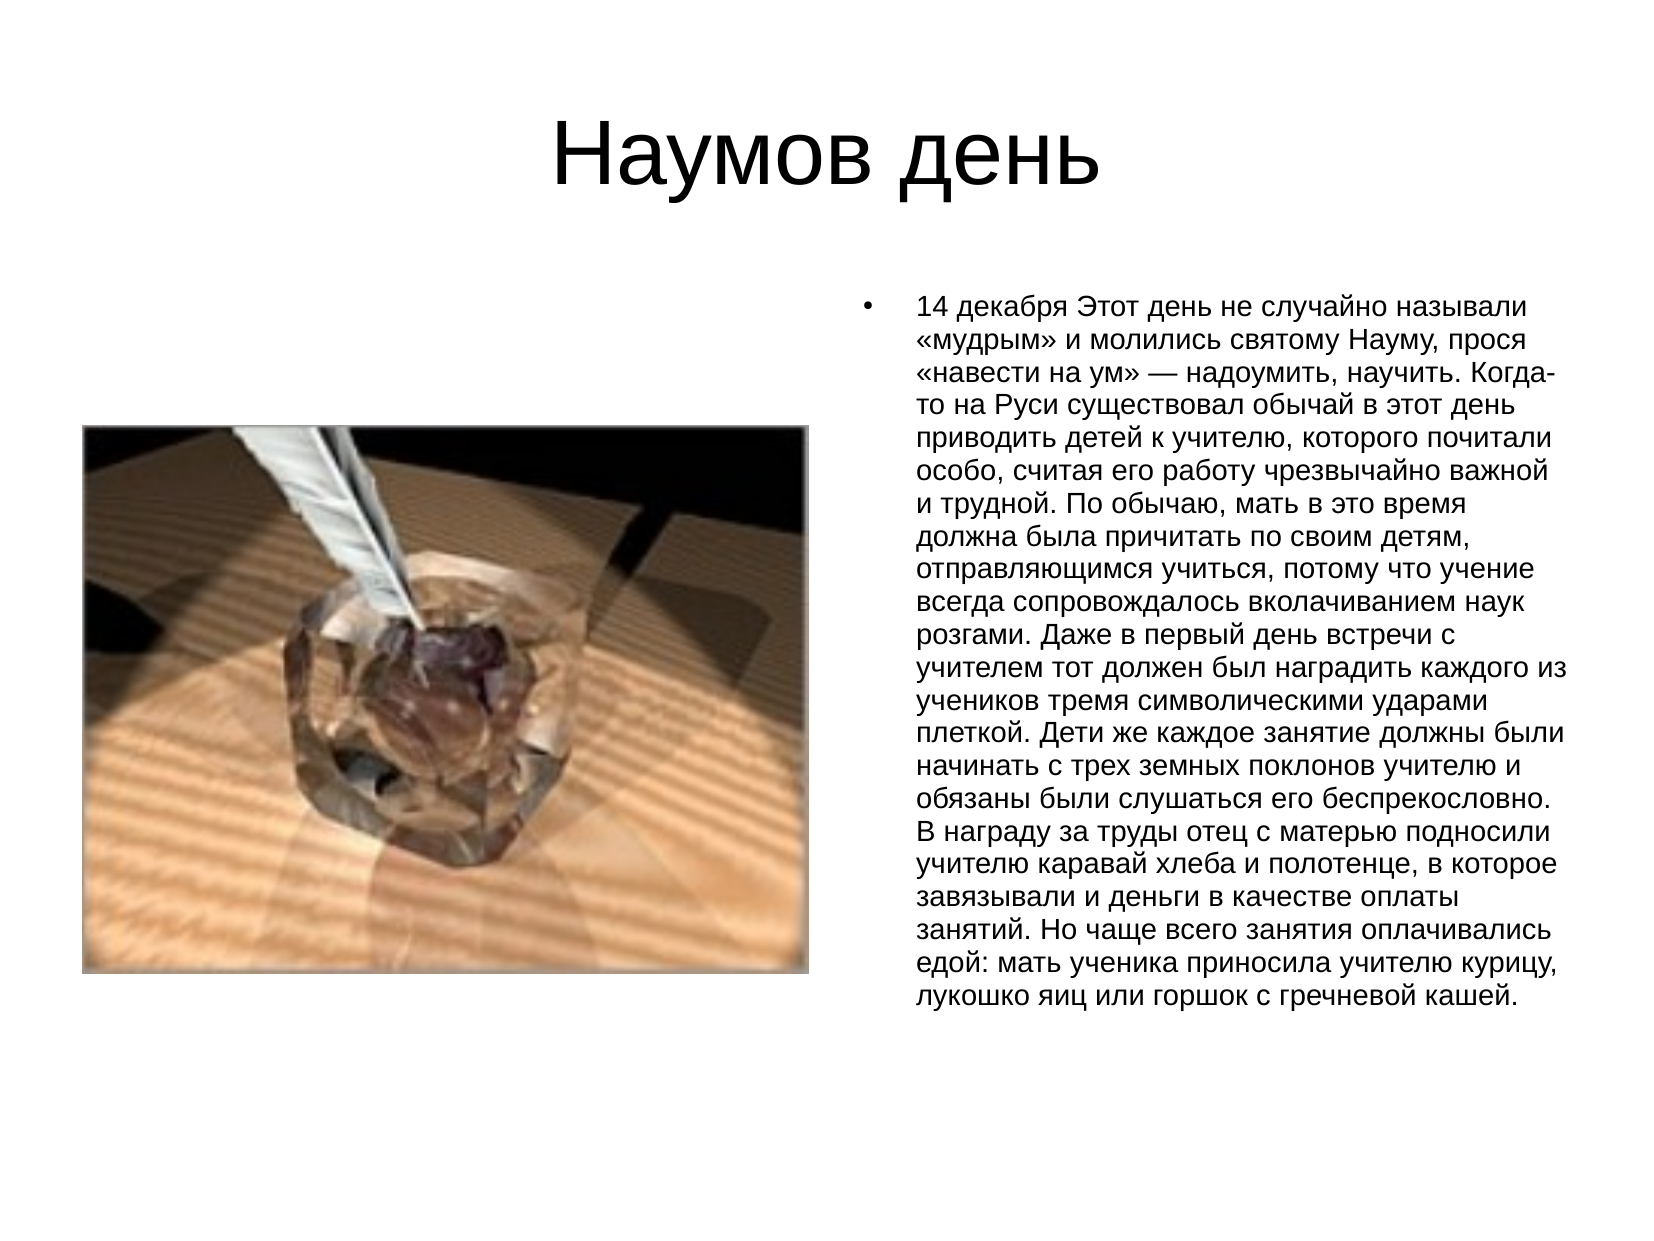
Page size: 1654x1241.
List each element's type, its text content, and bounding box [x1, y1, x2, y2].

title Наумов день [82, 49, 1571, 257]
list 14 декабря Этот день не случайно называли «мудрым» и молились святому Науму, прося «навести на ум» — надоумить, научить. Когда-то на Руси существовал обычай в этот день приводить детей к учителю, которого почитали особо, считая его работу чрезвычайно важной и трудной. По обычаю, мать в это время должна была причитать по своим детям, отправляющимся учиться, потому что учение всегда сопровождалось вколачиванием наук розгами. Даже в первый день встречи с учителем тот должен был наградить каждого из учеников тремя символическими ударами плеткой. Дети же каждое занятие должны были начинать с трех земных поклонов учителю и обязаны были слушаться его беспрекословно. В награду за труды отец с матерью подносили учителю каравай хлеба и полотенце, в которое завязывали и деньги в качестве оплаты занятий. Но чаще всего занятия оплачивались едой: мать ученика приносила учителю курицу, лукошко яиц или горшок с гречневой кашей. [845, 290, 1572, 1109]
picture [82, 425, 809, 974]
